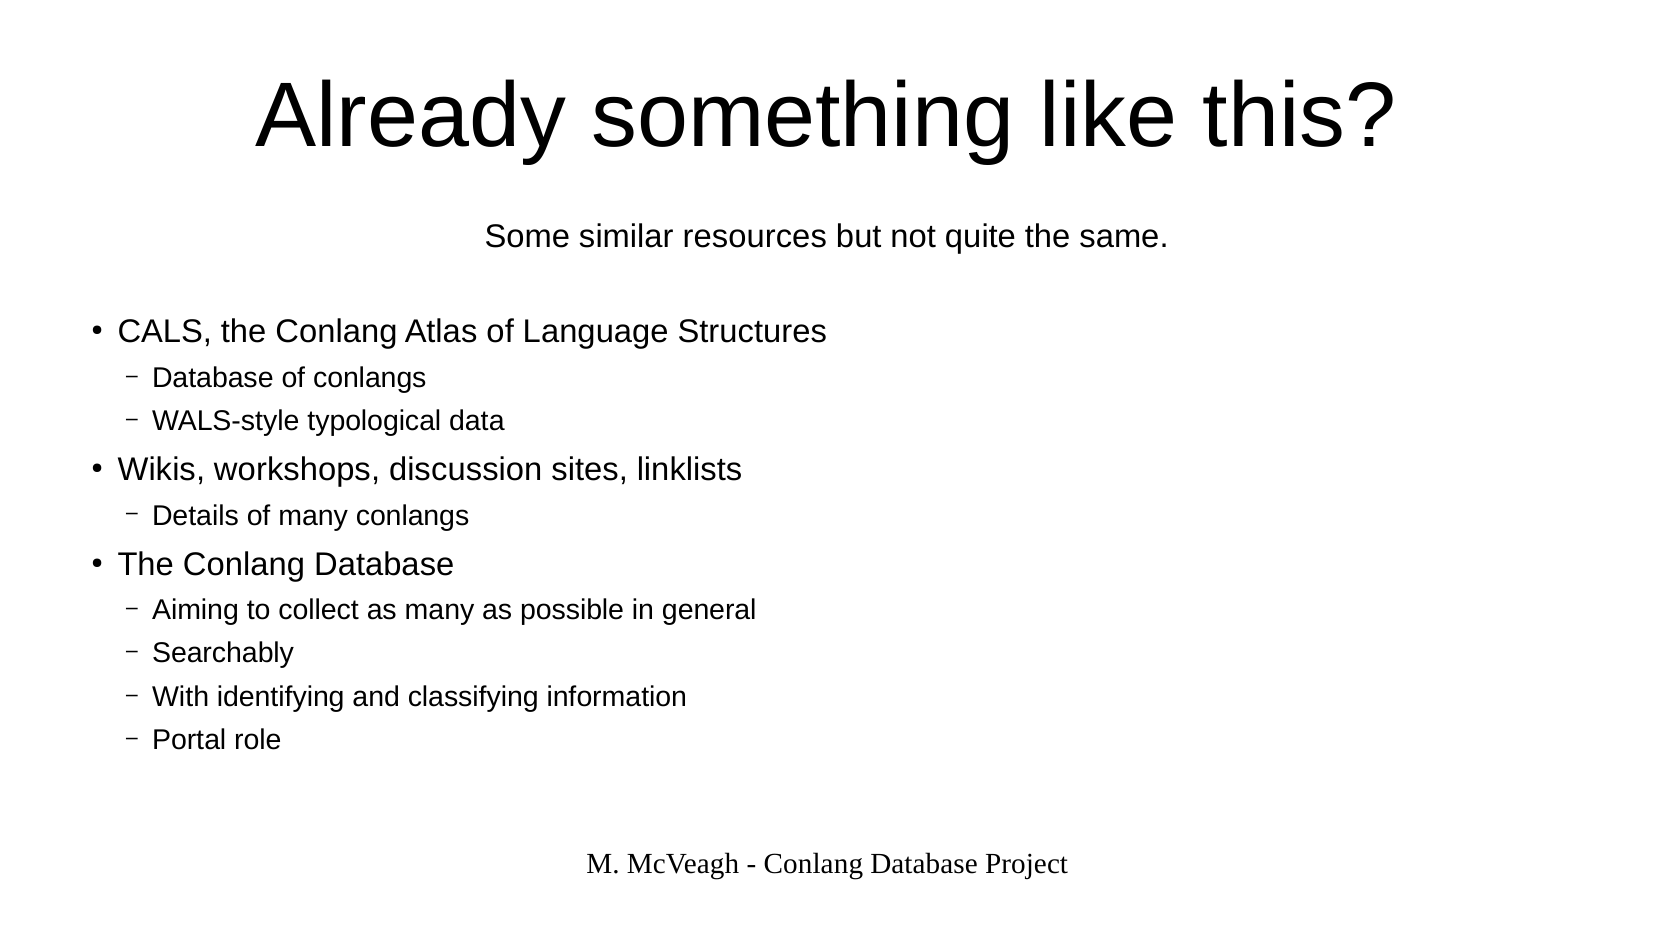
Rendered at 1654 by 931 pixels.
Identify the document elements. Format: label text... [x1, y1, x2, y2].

title Already something like this? [82, 37, 1571, 193]
list Some similar resources but not quite the same. CALS, the Conlang Atlas of Language Structures Database of conlangs WALS-style typological data Wikis, workshops, discussion sites, linklists Details of many conlangs The Conlang Database Aiming to collect as many as possible in general Searchably With identifying and classifying information Portal role [82, 217, 1571, 758]
